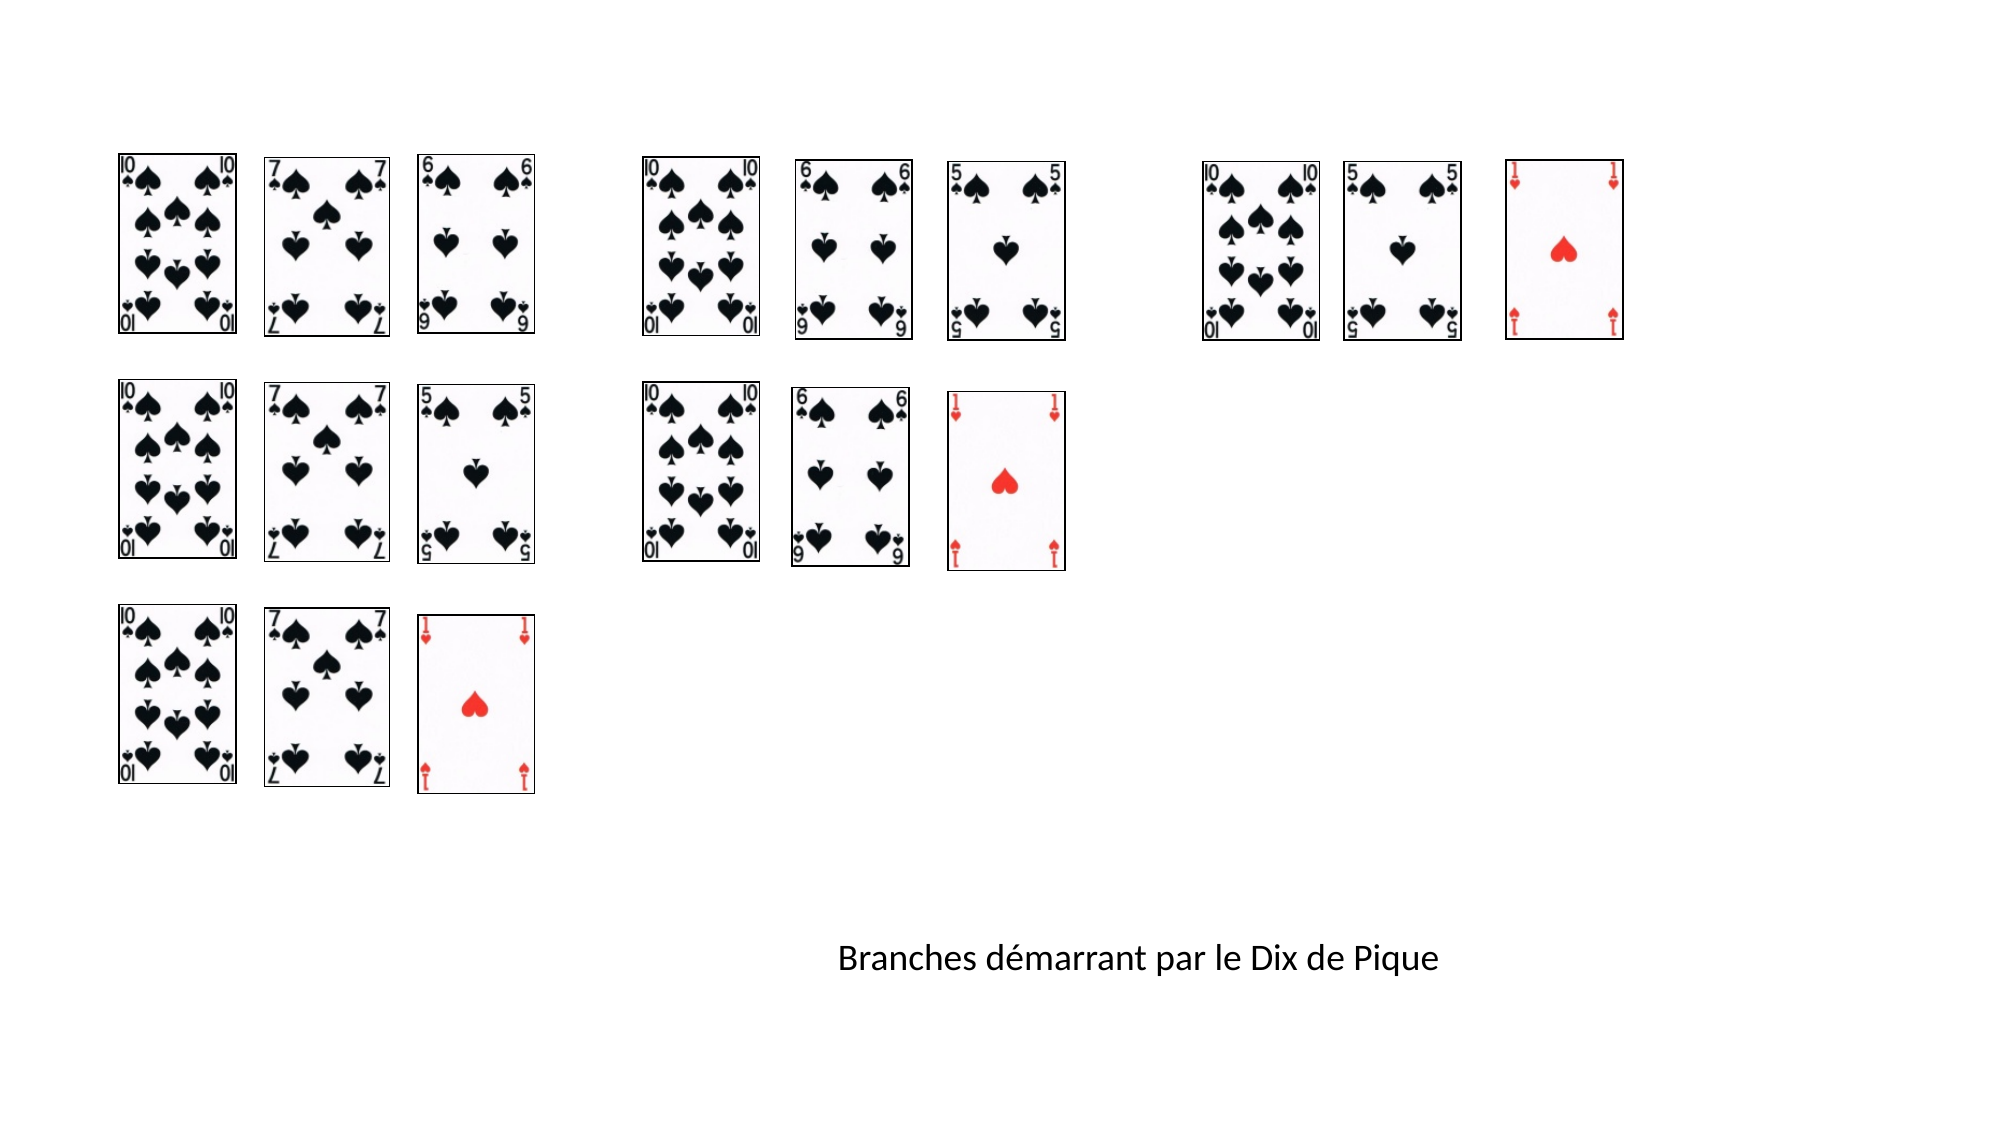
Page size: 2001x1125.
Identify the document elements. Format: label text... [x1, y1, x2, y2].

picture [948, 162, 1064, 340]
picture [1344, 162, 1461, 340]
picture [418, 155, 534, 333]
picture [643, 382, 759, 561]
picture [418, 615, 534, 793]
picture [265, 158, 389, 336]
picture [792, 388, 909, 566]
picture [119, 605, 236, 783]
picture [265, 608, 389, 786]
picture [265, 383, 389, 561]
picture [1507, 160, 1623, 339]
text_box Branches démarrant par le Dix de Pique [822, 925, 1899, 987]
picture [948, 392, 1064, 570]
picture [119, 154, 236, 333]
picture [643, 157, 759, 335]
picture [119, 380, 236, 558]
picture [418, 385, 534, 563]
picture [1203, 162, 1319, 340]
picture [796, 160, 912, 339]
